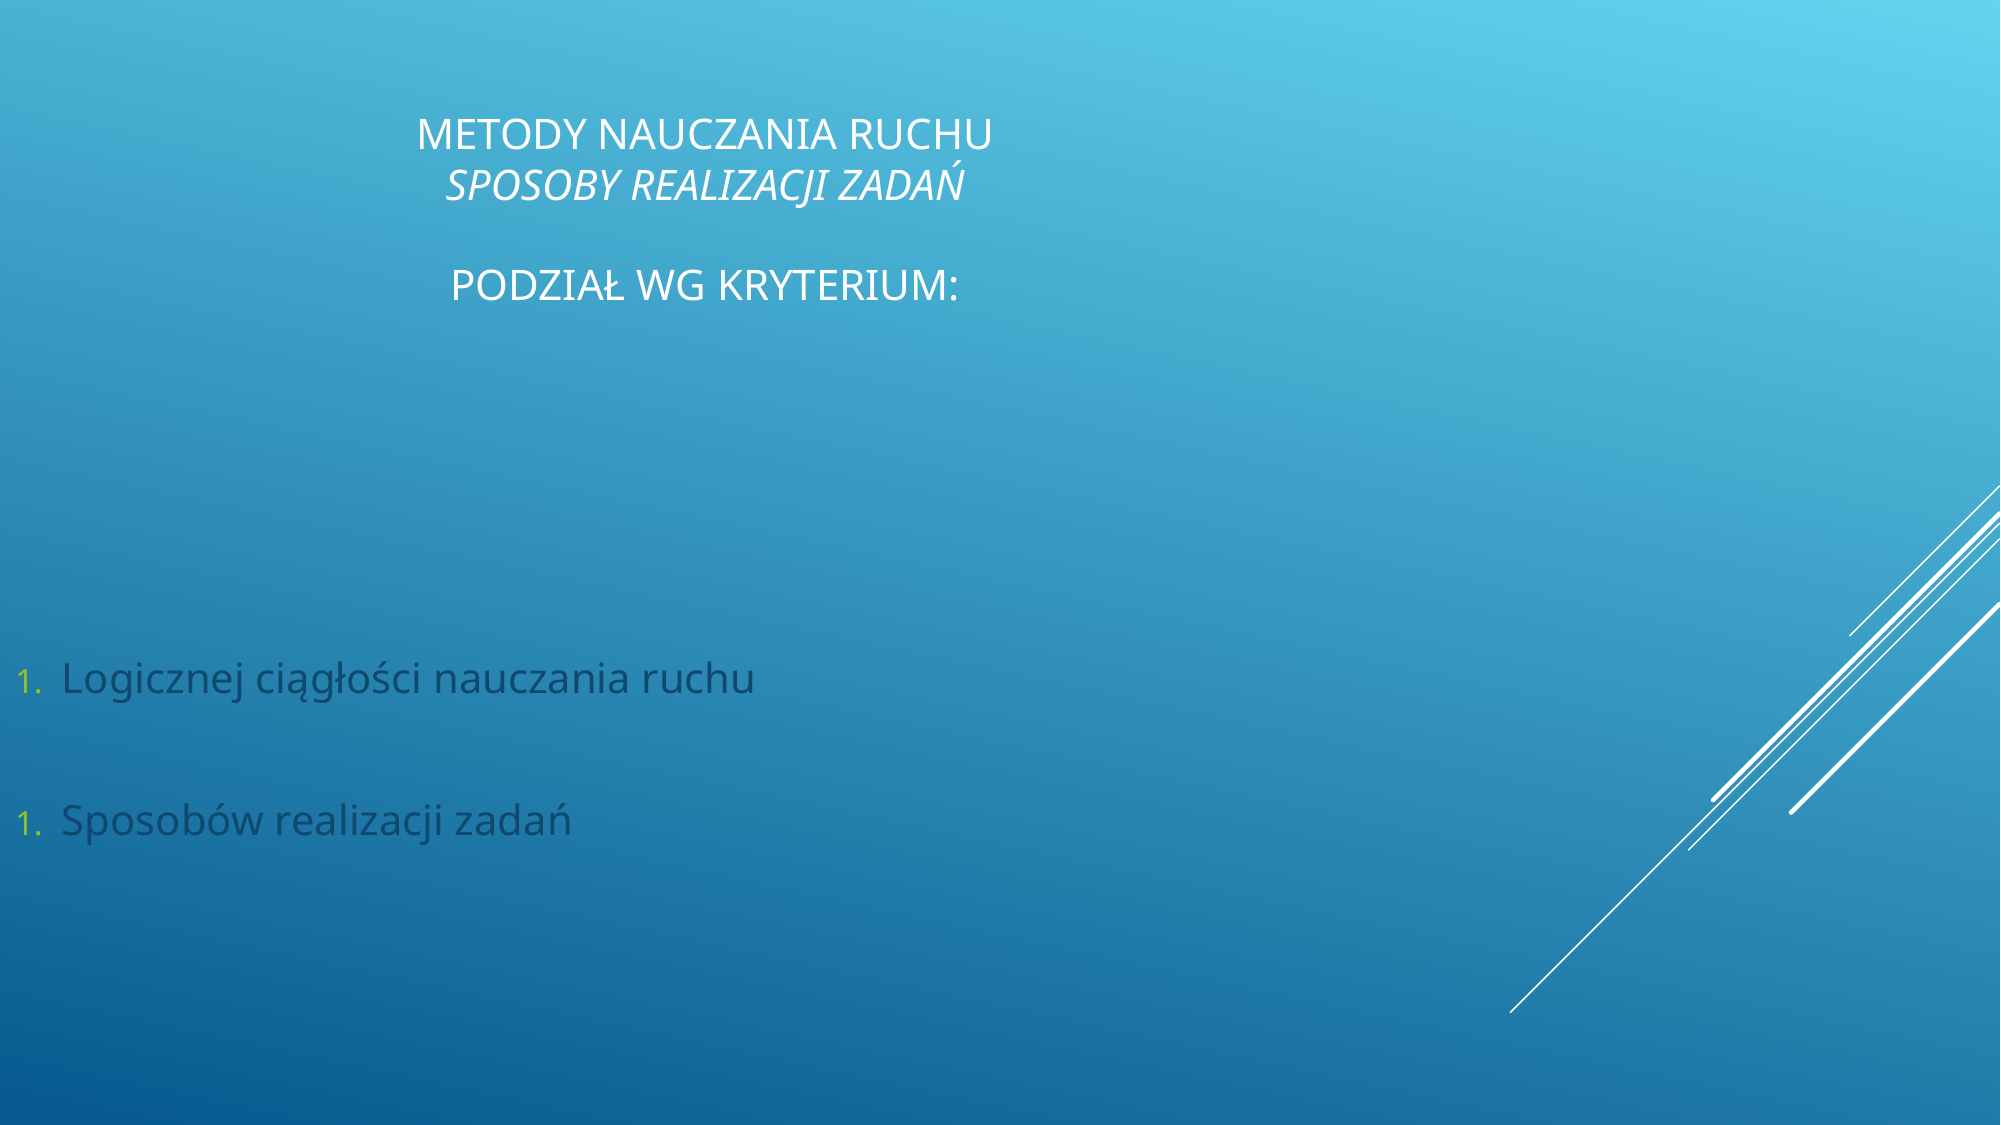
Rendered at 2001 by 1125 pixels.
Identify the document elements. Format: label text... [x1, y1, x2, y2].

list Logicznej ciągłości nauczania ruchu Sposobów realizacji zadań [0, 505, 1411, 991]
title METODY NAUCZANIA RUCHU sposoby realizacji zadań PODZIAŁ wg kryterium: [0, 99, 1411, 317]
